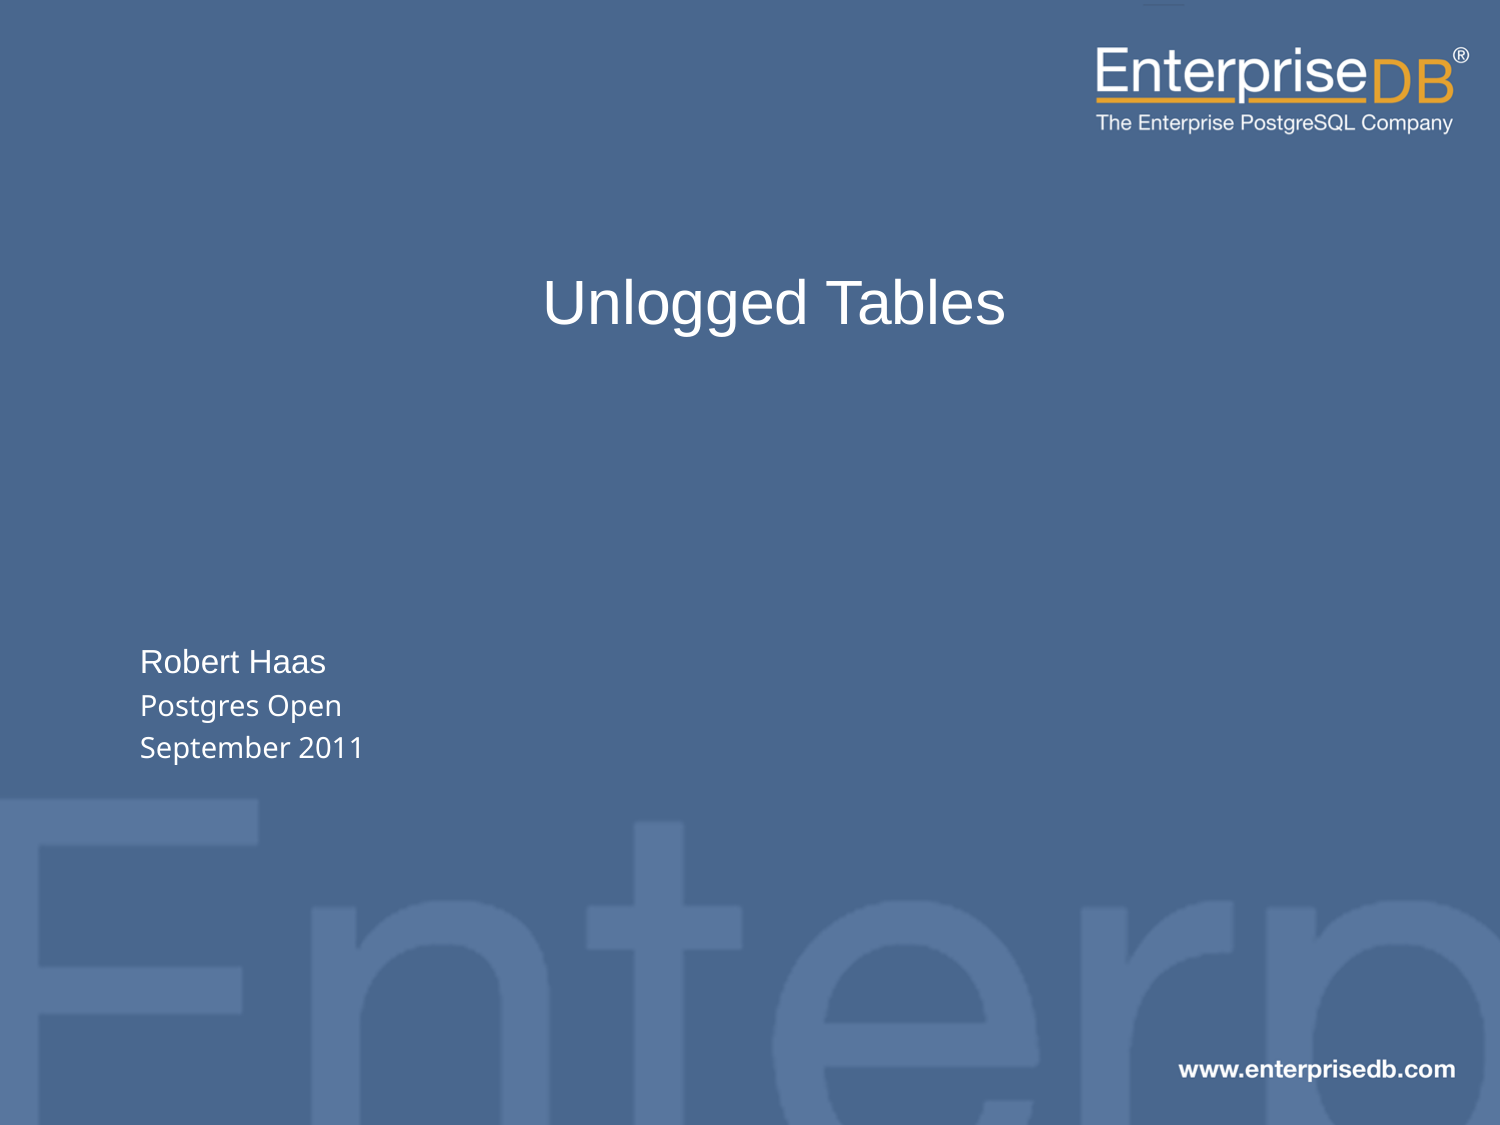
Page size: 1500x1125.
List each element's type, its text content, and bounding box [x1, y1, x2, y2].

title Unlogged Tables [125, 224, 1425, 375]
text_box Robert Haas Postgres Open September 2011 [125, 624, 775, 730]
picture [0, 0, 1500, 1125]
